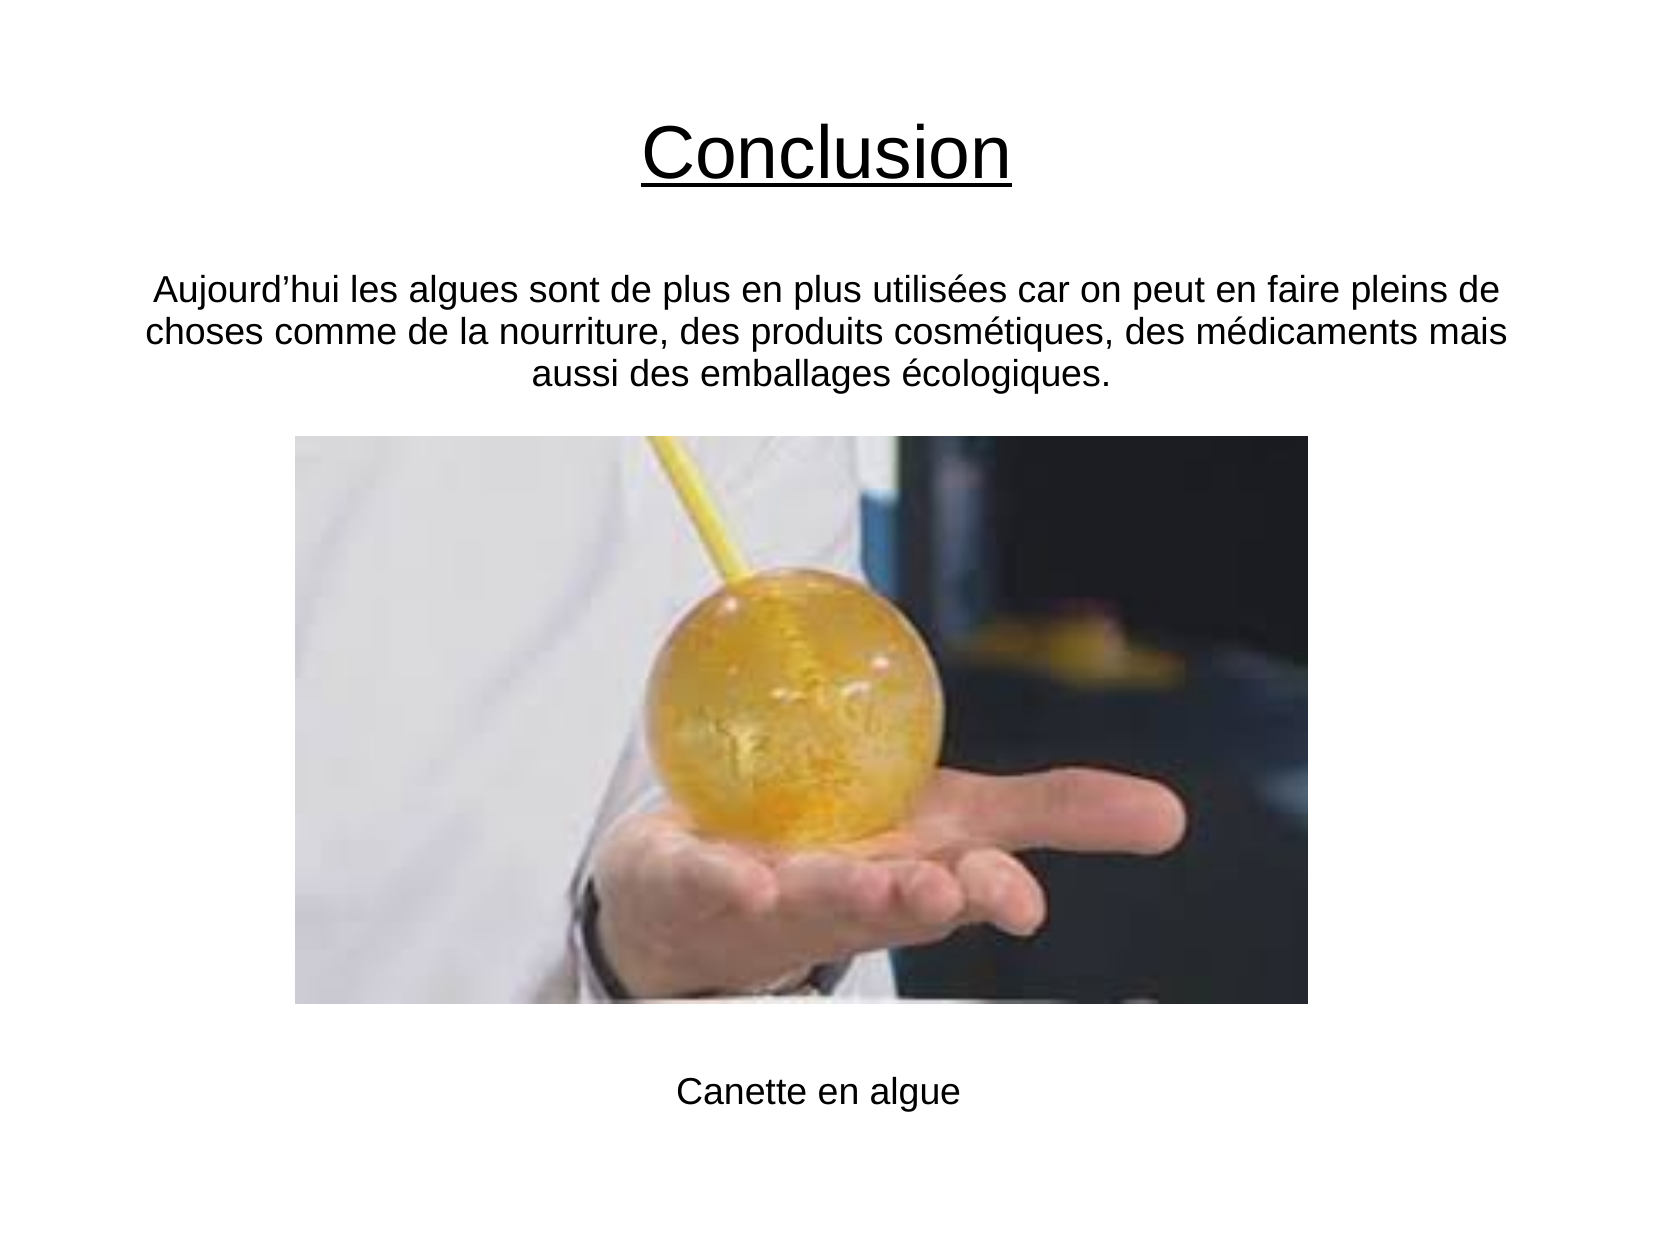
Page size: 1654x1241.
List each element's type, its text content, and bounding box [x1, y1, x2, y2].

text_box Aujourd’hui les algues sont de plus en plus utilisées car on peut en faire pleins de choses comme de la nourriture, des produits cosmétiques, des médicaments mais aussi des emballages écologiques. [129, 260, 1524, 402]
title Conclusion [82, 49, 1571, 257]
text_box Canette en algue [661, 1062, 1004, 1120]
picture [295, 436, 1308, 1004]
